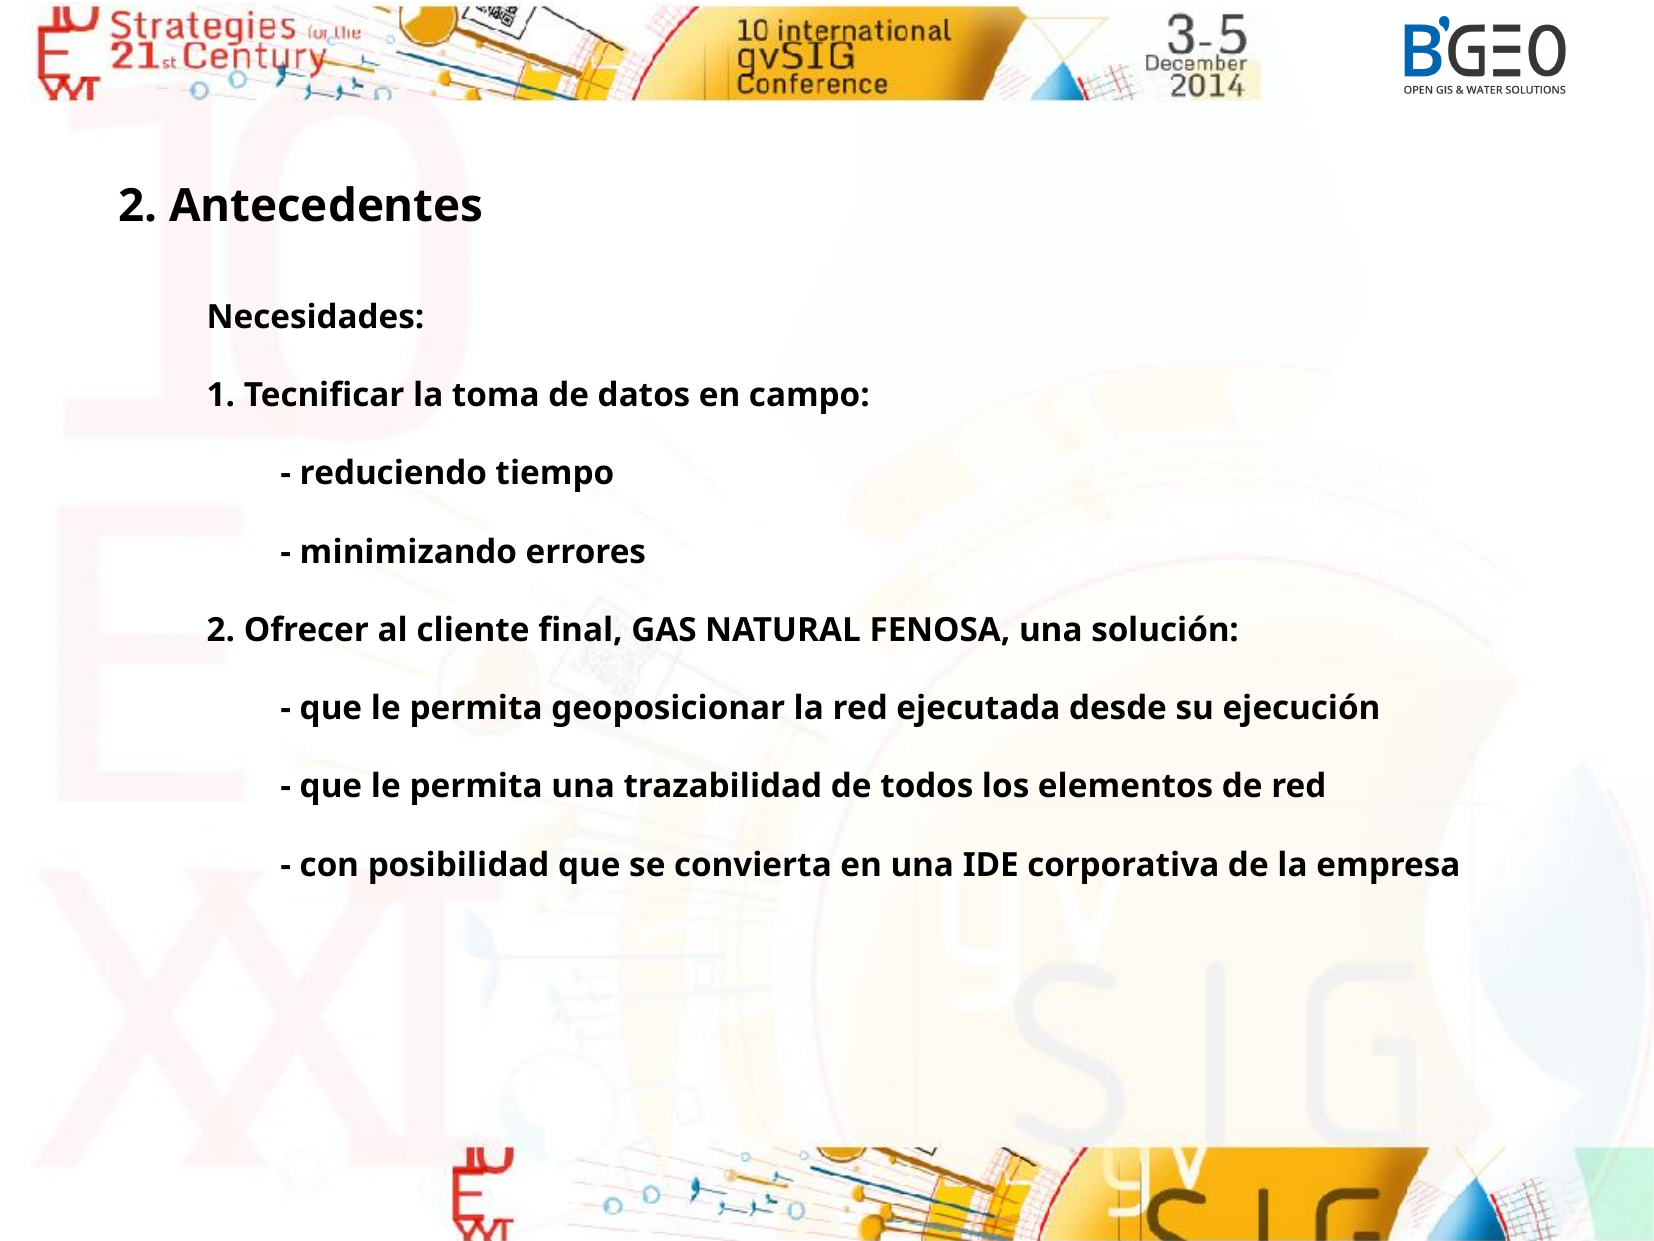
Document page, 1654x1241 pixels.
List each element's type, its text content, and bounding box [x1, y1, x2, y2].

text_box 2. Antecedentes [118, 172, 1300, 235]
text_box Necesidades: 1. Tecnificar la toma de datos en campo: - reduciendo tiempo - minimizando errores 2. Ofrecer al cliente final, GAS NATURAL FENOSA, una solución: - que le permita geoposicionar la red ejecutada desde su ejecución - que le permita una trazabilidad de todos los elementos de red - con posibilidad que se convierta en una IDE corporativa de la empresa [206, 281, 1477, 1001]
picture [6, 2, 1654, 1241]
